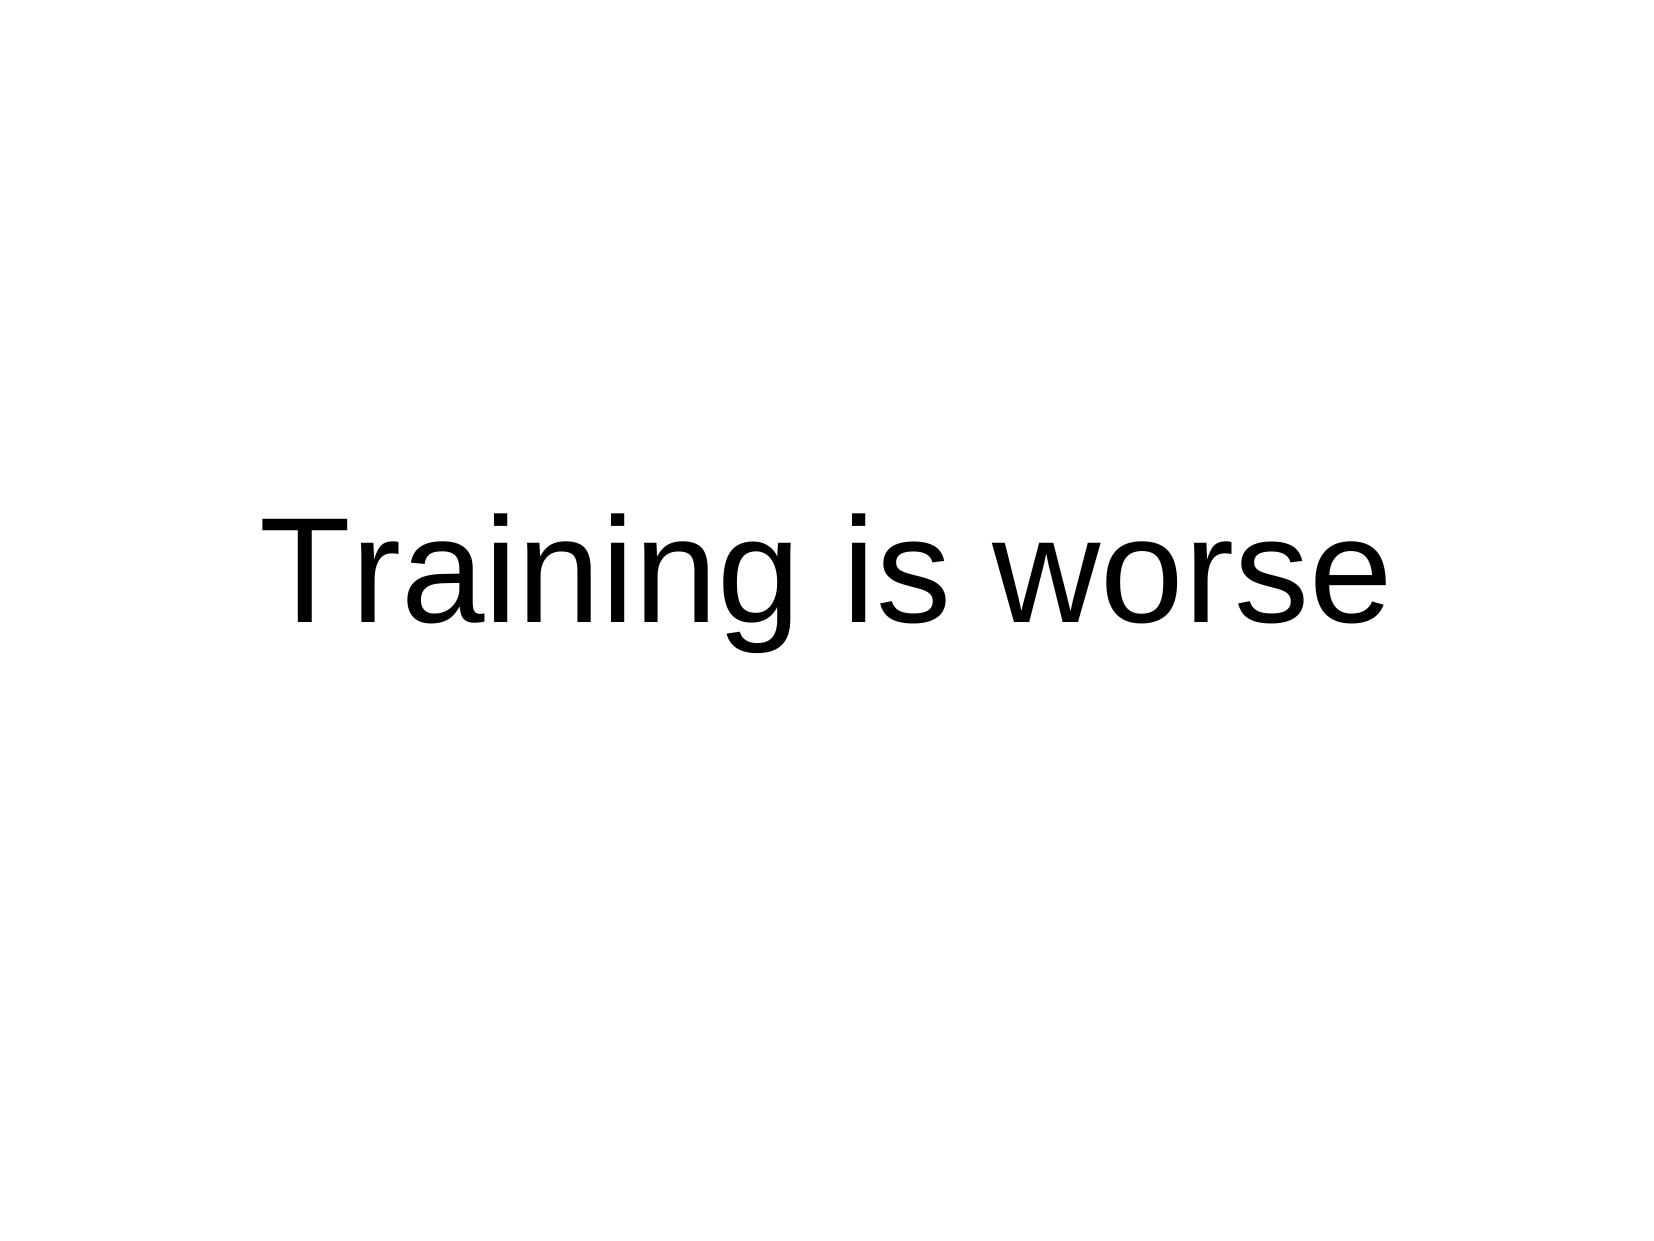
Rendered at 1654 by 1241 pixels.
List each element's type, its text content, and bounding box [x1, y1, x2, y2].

title Training is worse [82, 56, 1571, 1086]
